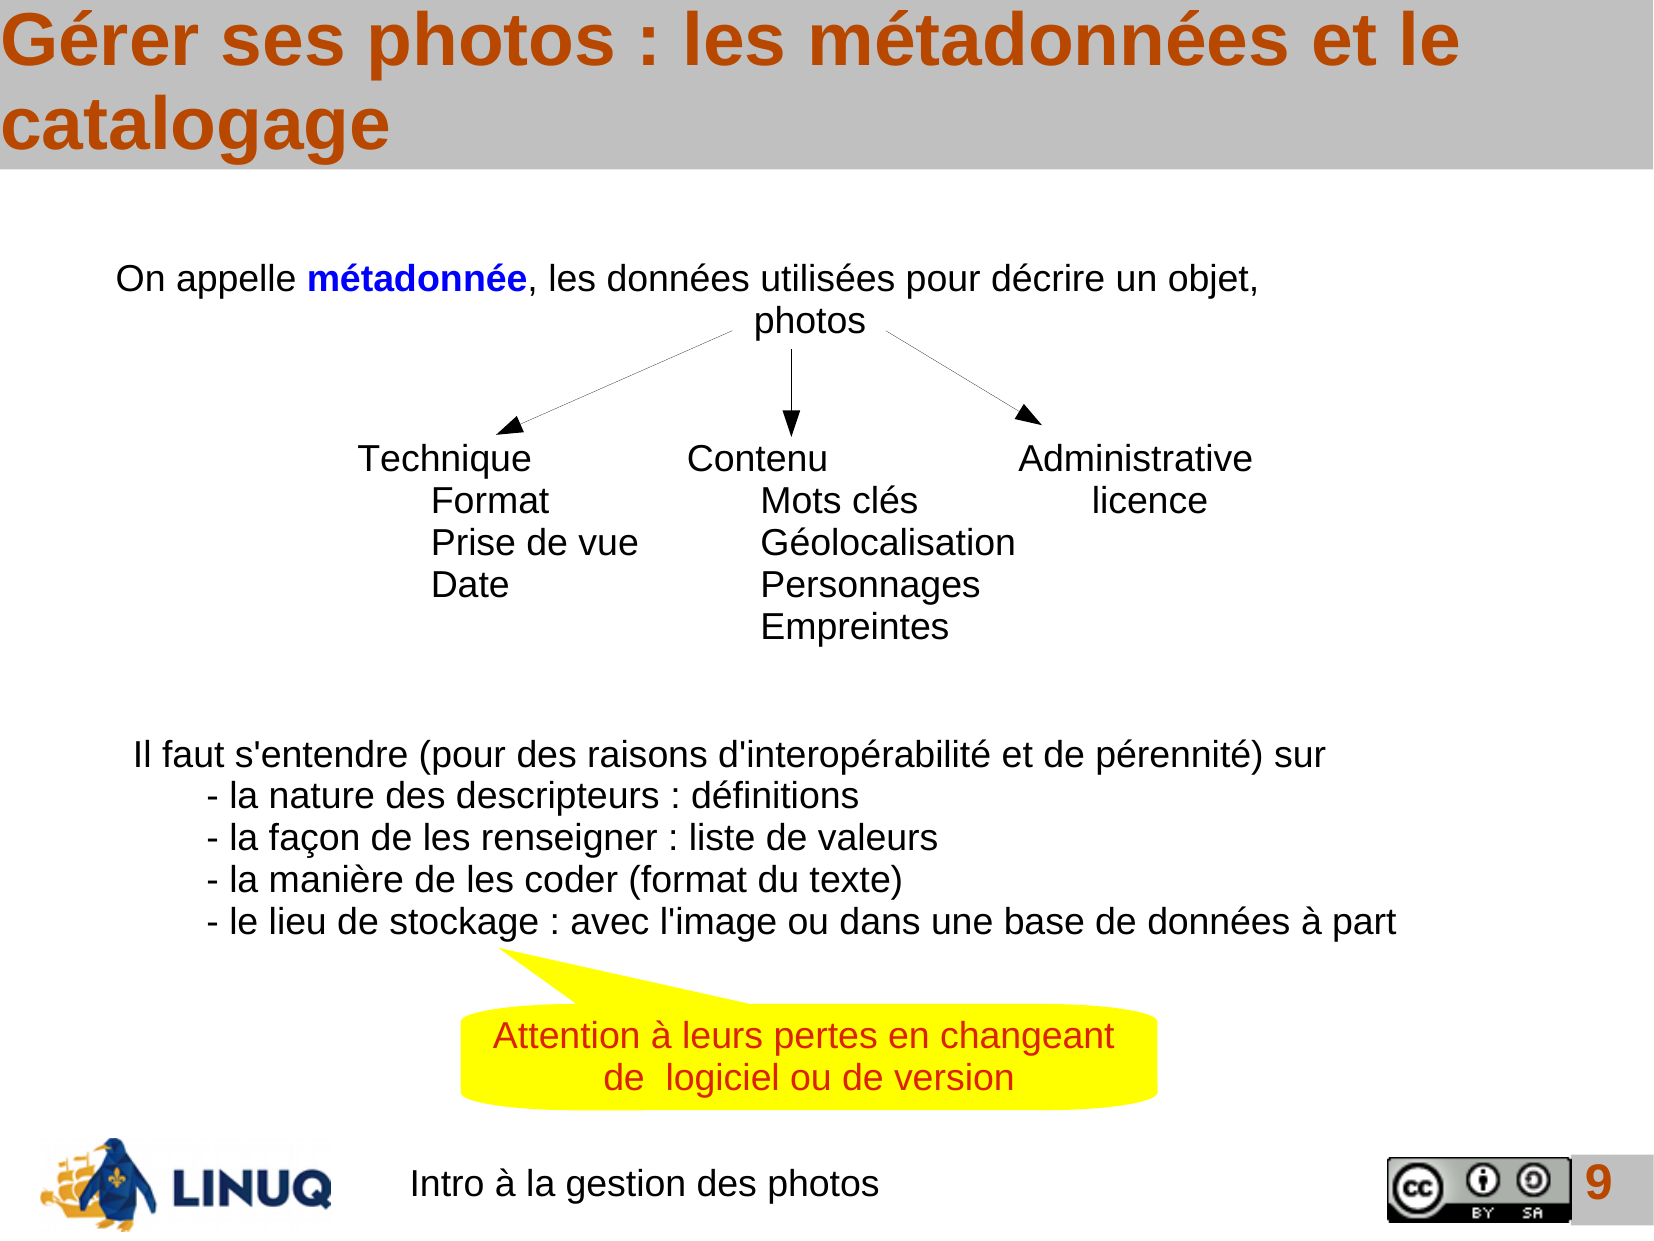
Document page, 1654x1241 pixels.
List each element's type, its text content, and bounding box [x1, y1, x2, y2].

picture [1387, 1157, 1572, 1223]
text_box Administrative licence [1003, 431, 1269, 533]
picture [40, 1138, 331, 1232]
text_box Technique Format Prise de vue Date [342, 431, 654, 617]
text_box On appelle métadonnée, les données utilisées pour décrire un objet, photos [100, 250, 1285, 353]
text_box Attention à leurs pertes en changeant de logiciel ou de version [460, 947, 1158, 1111]
text_box Contenu Mots clés Géolocalisation Personnages Empreintes [672, 431, 1031, 700]
title Gérer ses photos : les métadonnées et le catalogage [0, 0, 1654, 170]
text_box Il faut s'entendre (pour des raisons d'interopérabilité et de pérennité) sur - la nature des descripteurs : définitions - la façon de les renseigner : liste de valeurs - la manière de les coder (format du texte) - le lieu de stockage : avec l'image ou dans une base de données à part [118, 726, 1413, 954]
